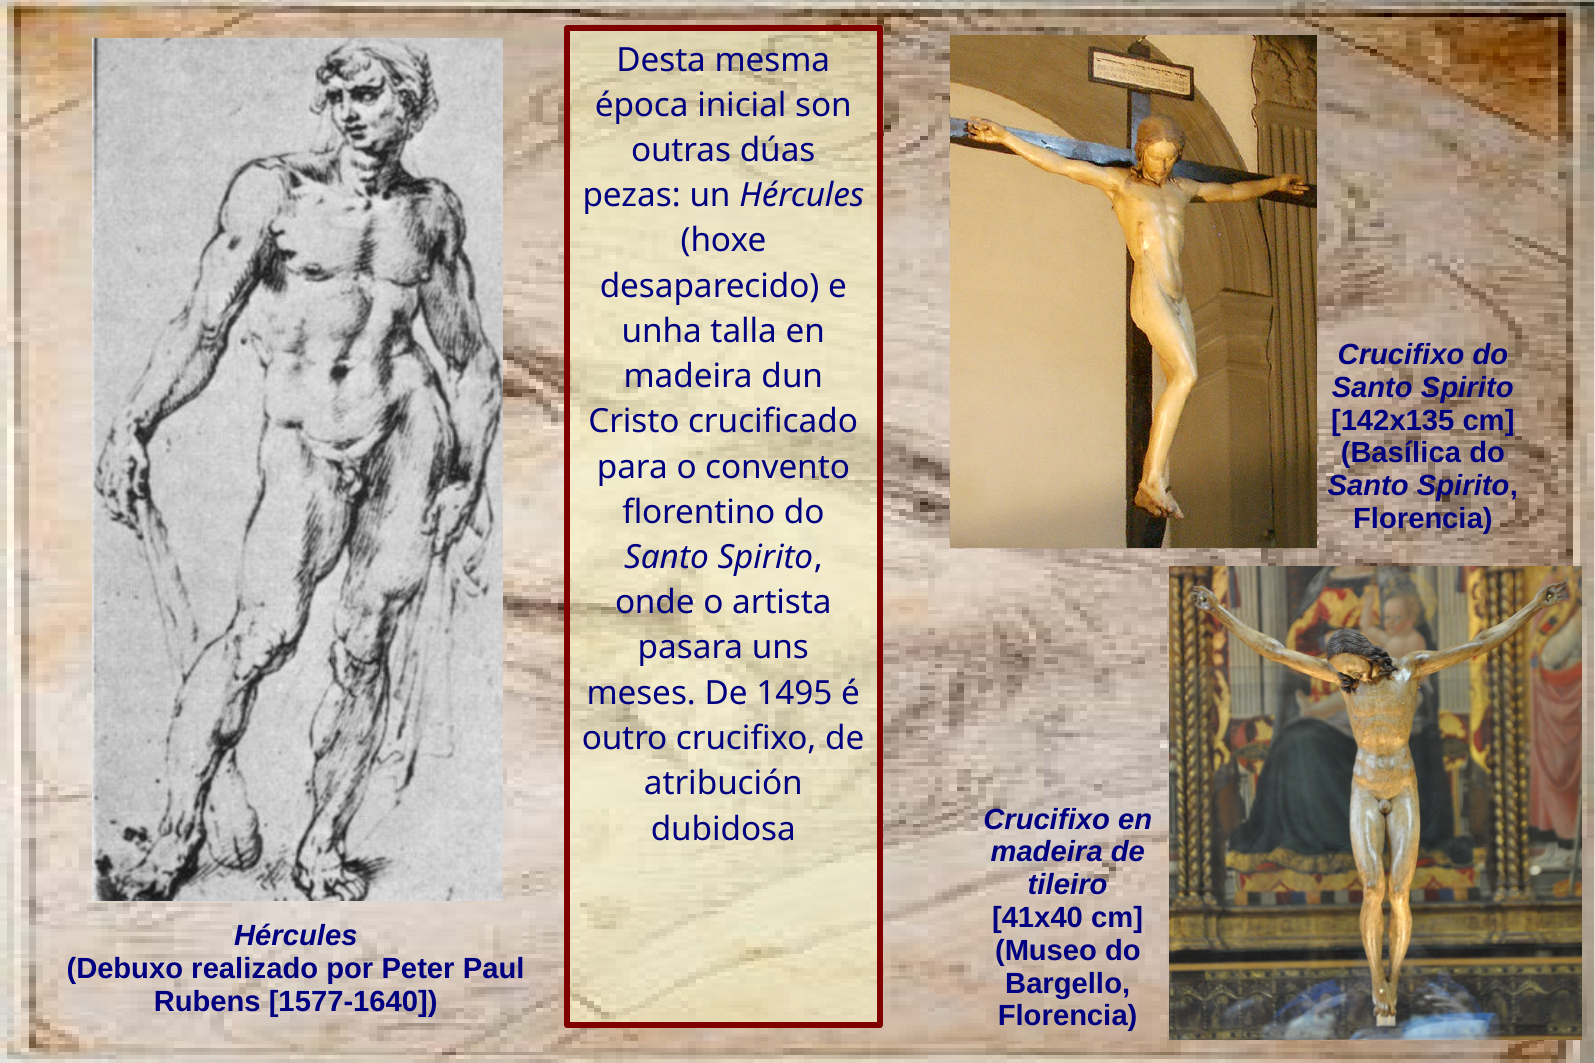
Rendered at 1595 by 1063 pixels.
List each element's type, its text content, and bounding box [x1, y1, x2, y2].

text_box Crucifixo en madeira de tileiro [41x40 cm] (Museo do Bargello, Florencia) [968, 795, 1168, 1040]
picture [0, 0, 1595, 1063]
text_box Crucifixo do Santo Spirito [142x135 cm] (Basílica do Santo Spirito, Florencia) [1317, 330, 1533, 543]
text_box Hércules (Debuxo realizado por Peter Paul Rubens [1577-1640]) [51, 911, 541, 1025]
text_box Desta mesma época inicial son outras dúas pezas: un Hércules (hoxe desaparecido) e unha talla en madeira dun Cristo crucificado para o convento florentino do Santo Spirito, onde o artista pasara uns meses. De 1495 é outro crucifixo, de atribución dubidosa [566, 28, 880, 1026]
